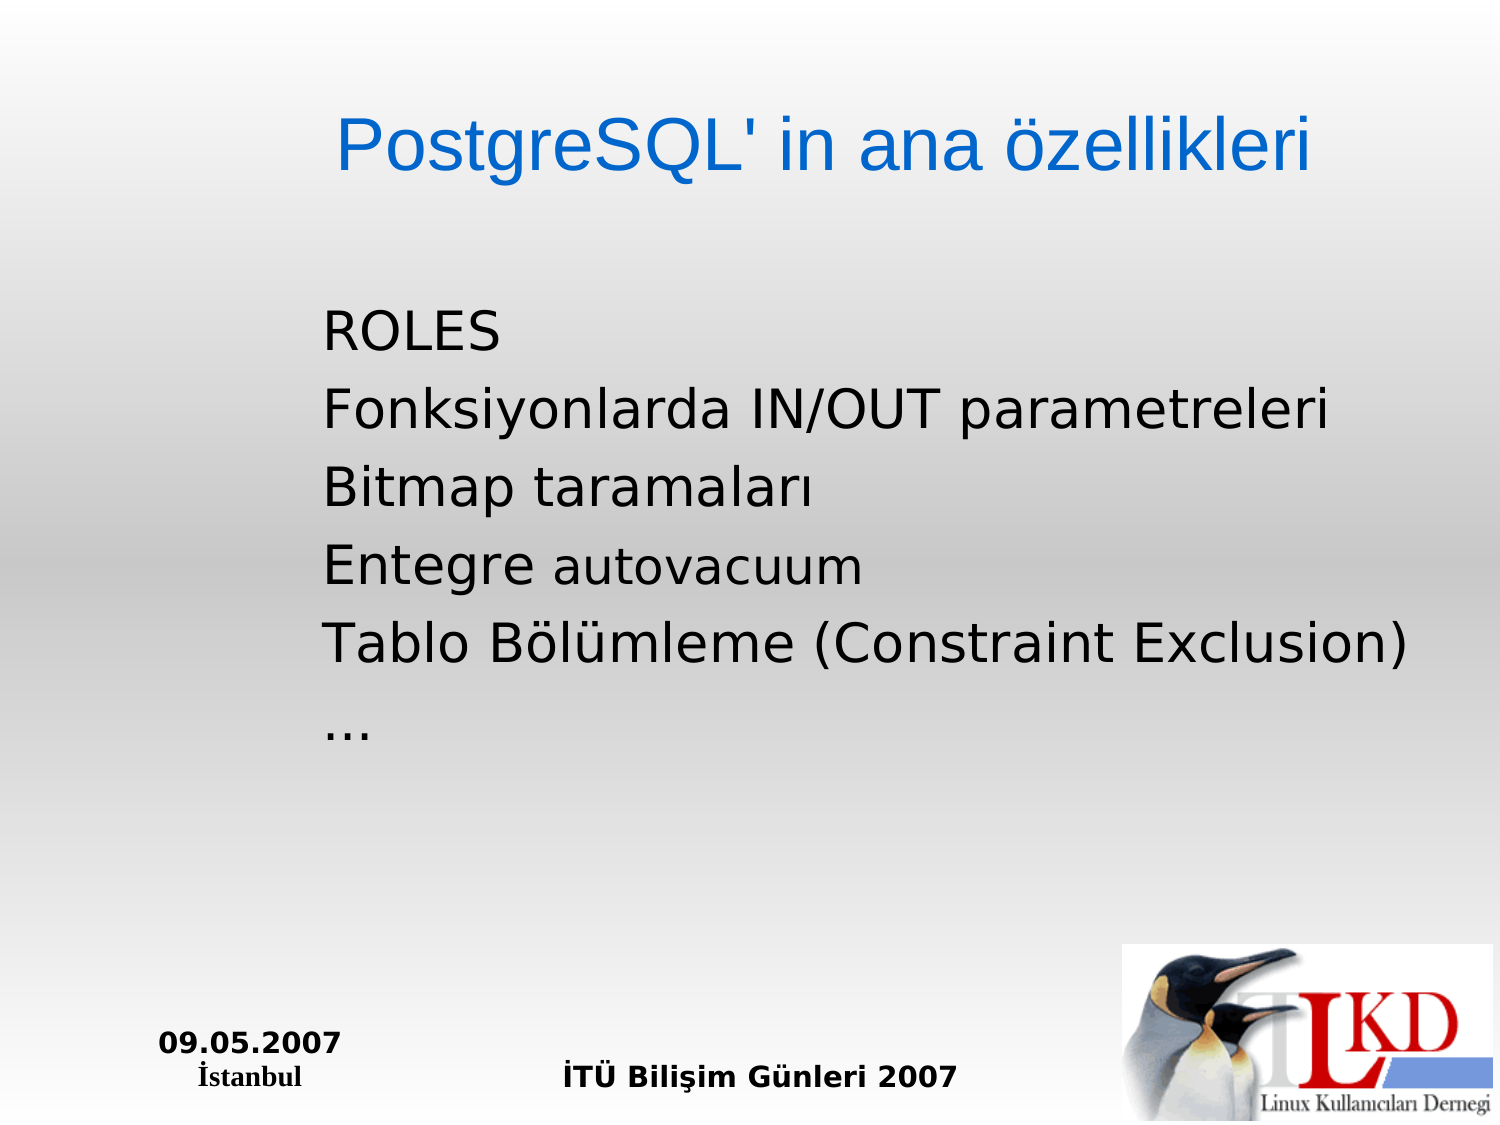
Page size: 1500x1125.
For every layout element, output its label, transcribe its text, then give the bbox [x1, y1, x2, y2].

title PostgreSQL' in ana özellikleri [224, 49, 1425, 238]
picture [1122, 944, 1493, 1121]
list ROLES Fonksiyonlarda IN/OUT parametreleri Bitmap taramaları Entegre autovacuum Tablo Bölümleme (Constraint Exclusion) ... [224, 299, 1425, 975]
